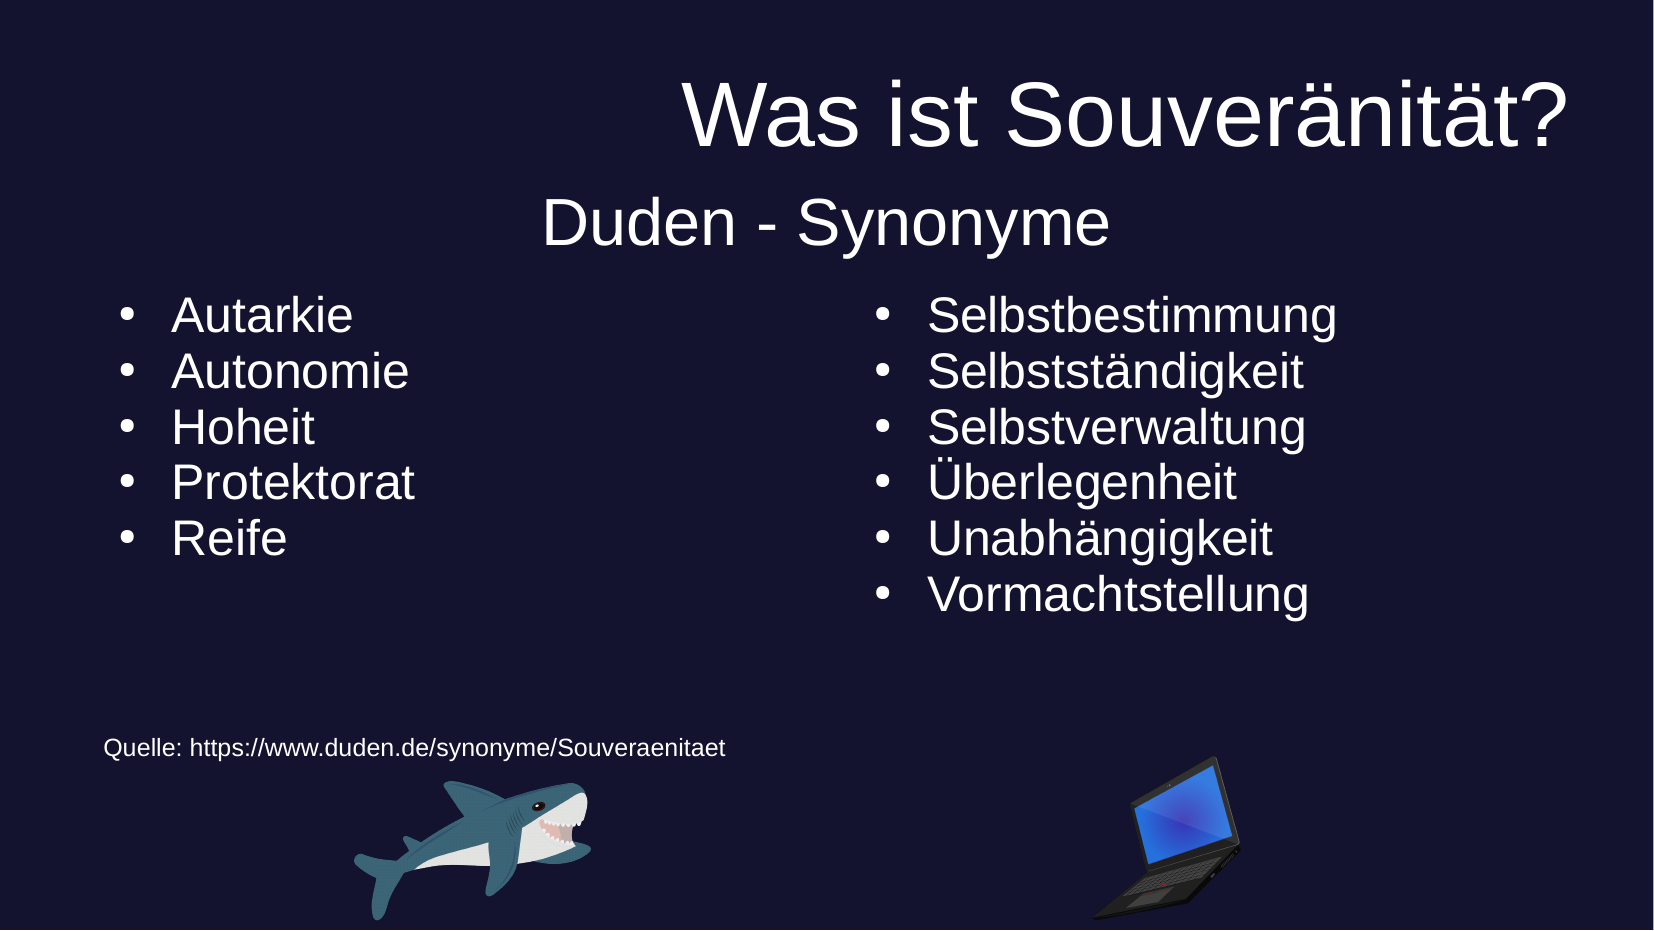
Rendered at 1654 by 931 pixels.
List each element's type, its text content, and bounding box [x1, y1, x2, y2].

picture [354, 827, 591, 931]
text_box Quelle: https://www.duden.de/synonyme/Souveraenitaet [88, 726, 1361, 798]
list Autarkie Autonomie Hoheit Protektorat Reife [100, 287, 827, 726]
list Selbstbestimmung Selbstständigkeit Selbstverwaltung Überlegenheit Unabhängigkeit Vormachtstellung [856, 287, 1583, 827]
title Was ist Souveränität? [82, 37, 1571, 193]
text_box Duden - Synonyme [88, 177, 1565, 267]
list Autarkie Autonomie Hoheit Protektorat Reife [100, 798, 827, 827]
picture [1092, 827, 1241, 920]
